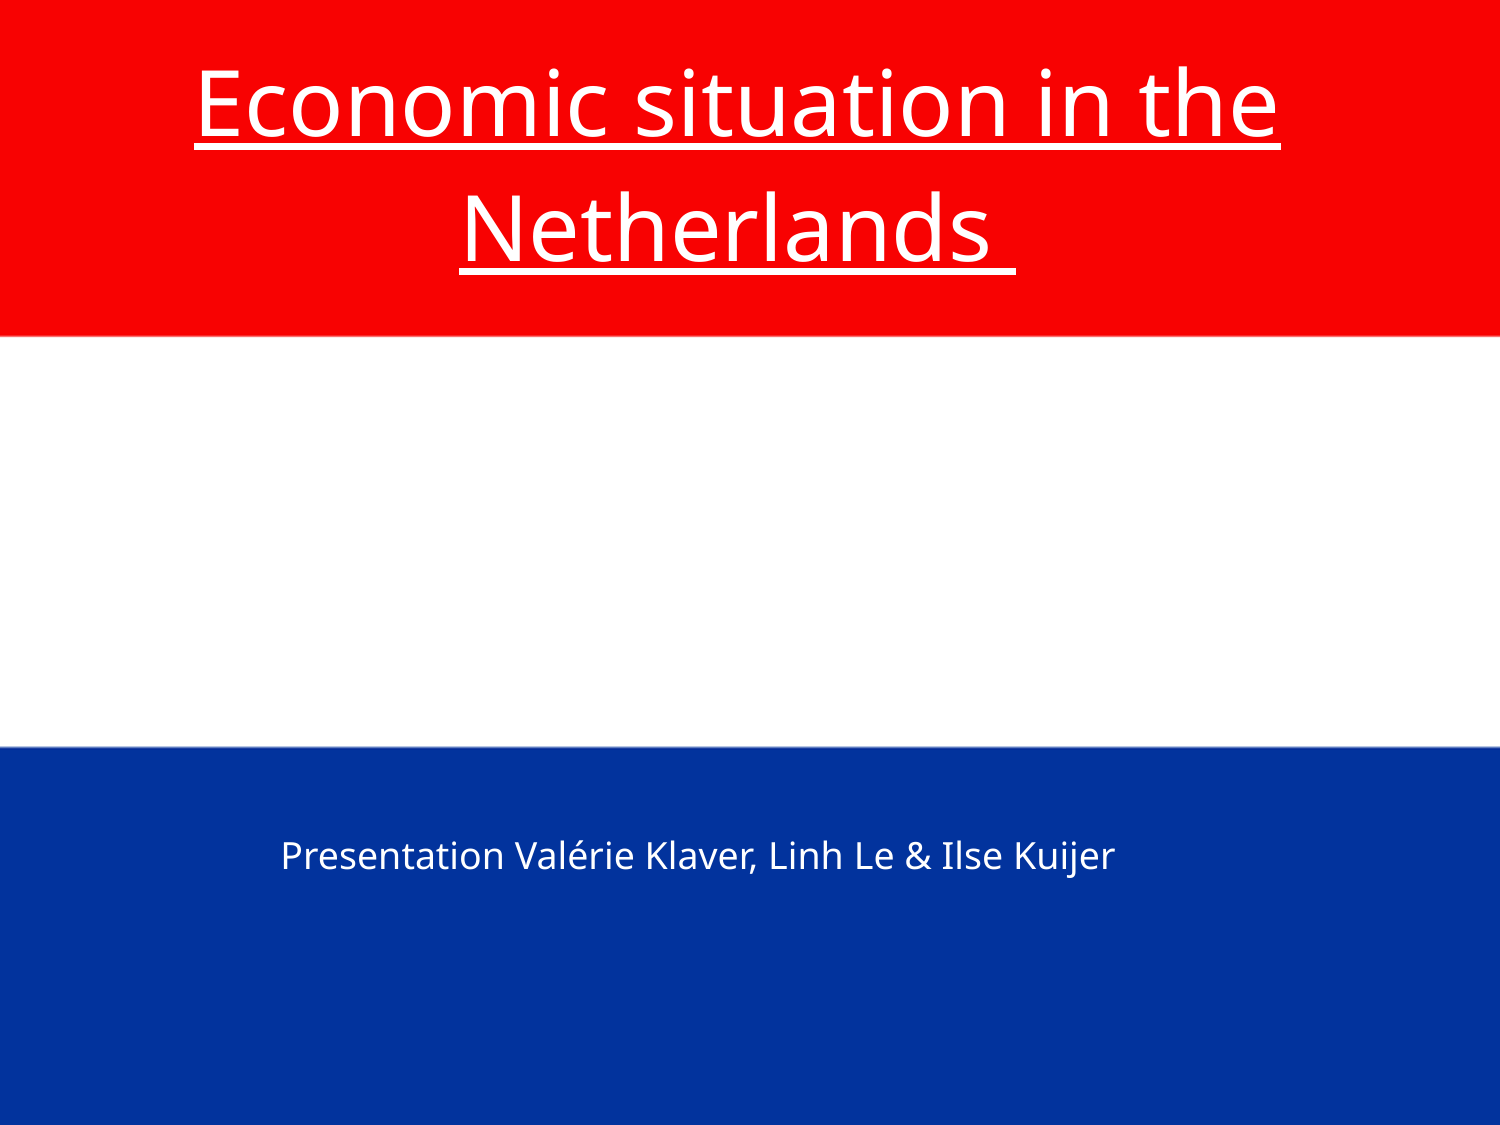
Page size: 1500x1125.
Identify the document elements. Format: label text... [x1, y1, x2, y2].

text_box Presentation Valérie Klaver, Linh Le & Ilse Kuijer [265, 822, 1316, 1035]
picture [0, 0, 1500, 1125]
title Economic situation in the Netherlands [100, 42, 1376, 284]
